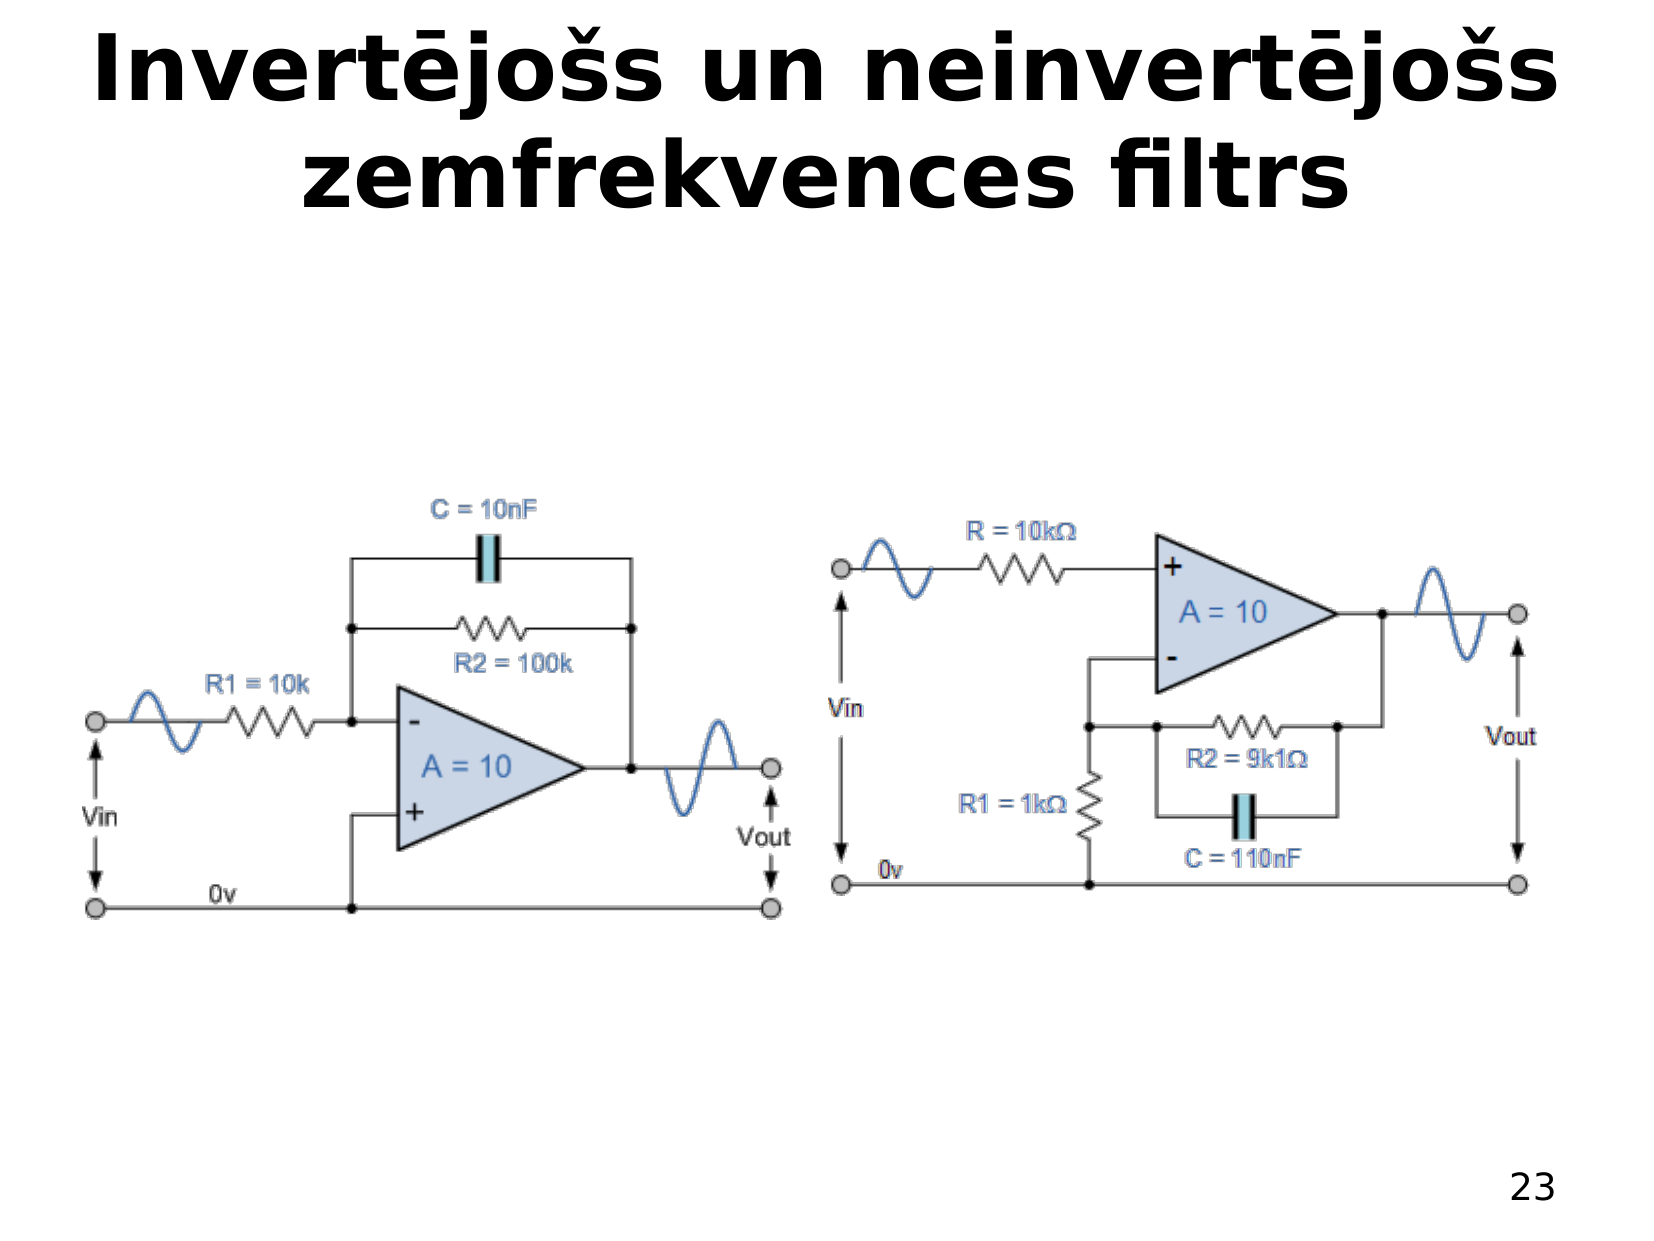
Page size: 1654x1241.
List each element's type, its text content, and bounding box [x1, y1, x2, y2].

picture [828, 514, 1539, 896]
title Invertējošs un neinvertējošs zemfrekvences filtrs [82, 15, 1571, 230]
picture [82, 490, 793, 920]
